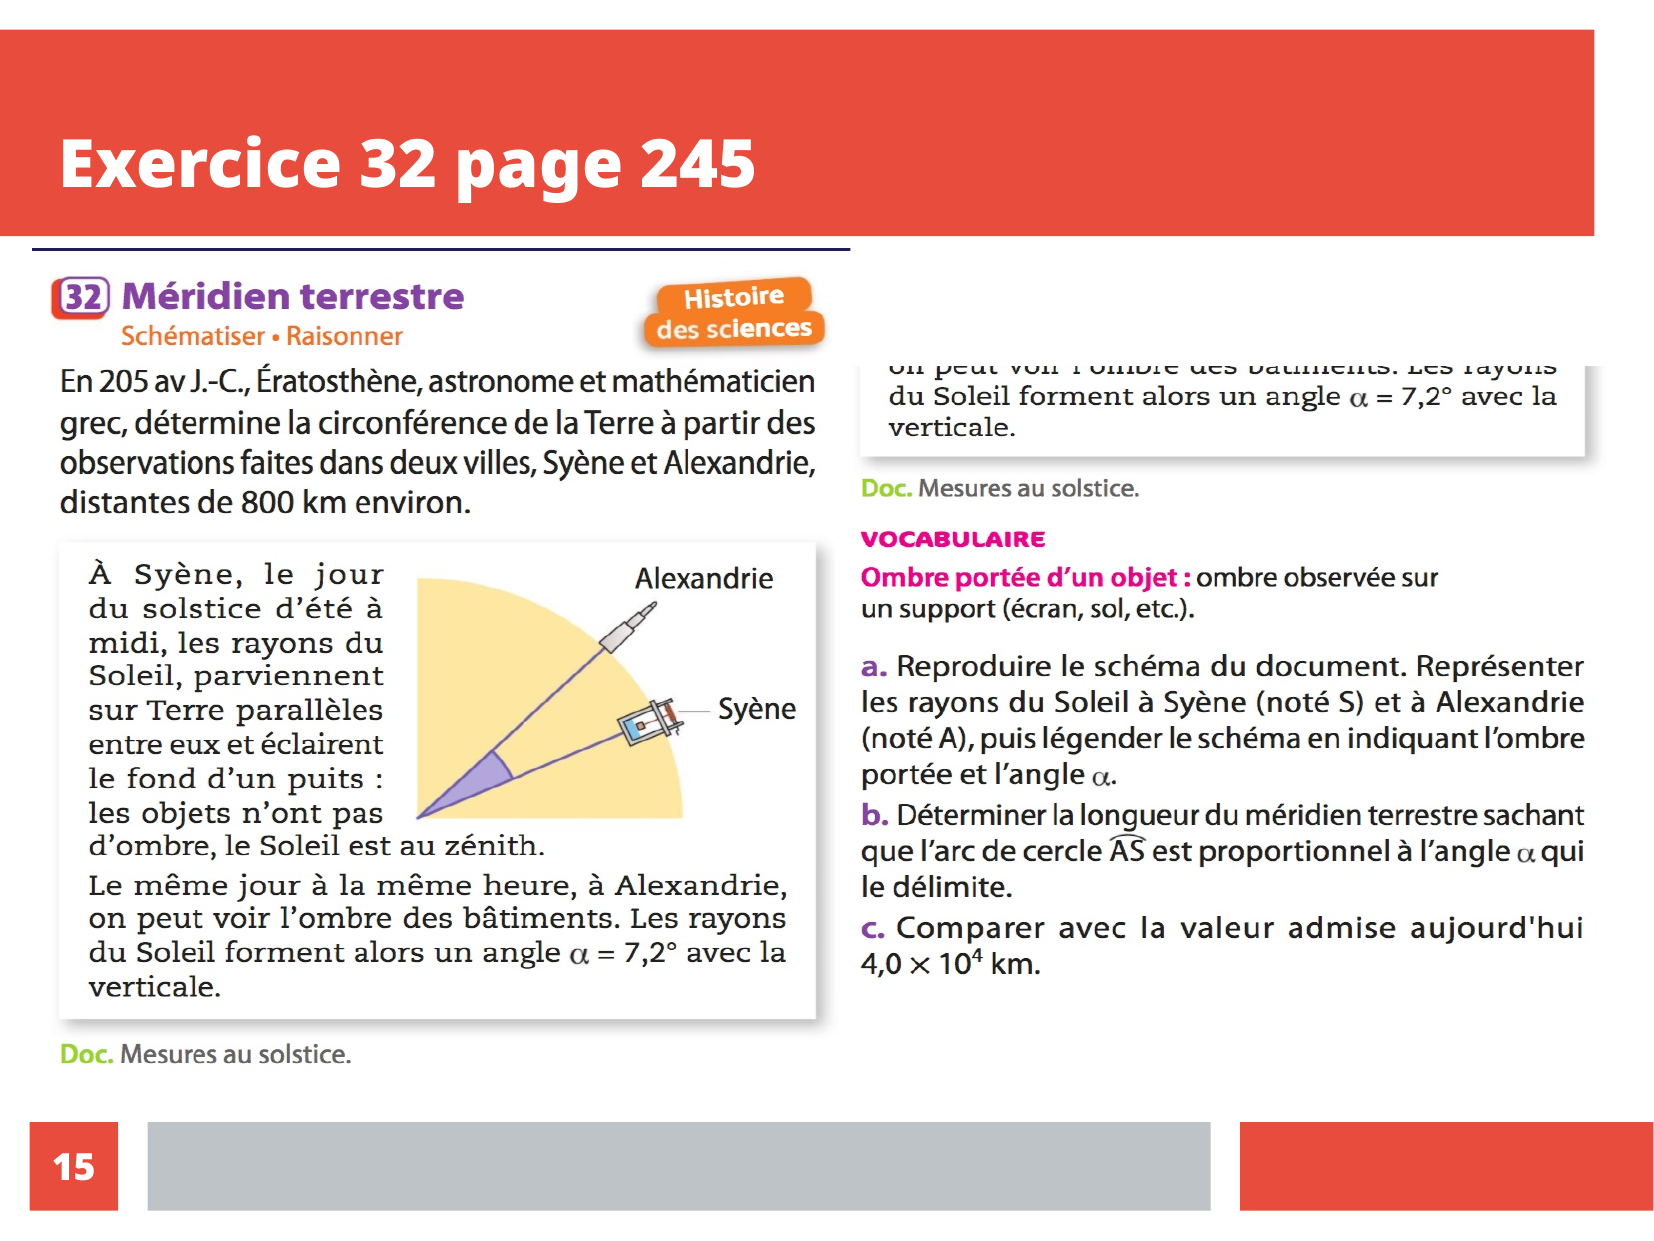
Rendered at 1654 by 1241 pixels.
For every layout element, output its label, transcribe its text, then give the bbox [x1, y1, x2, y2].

picture [32, 248, 1619, 1091]
title Exercice 32 page 245 [59, 59, 1595, 207]
